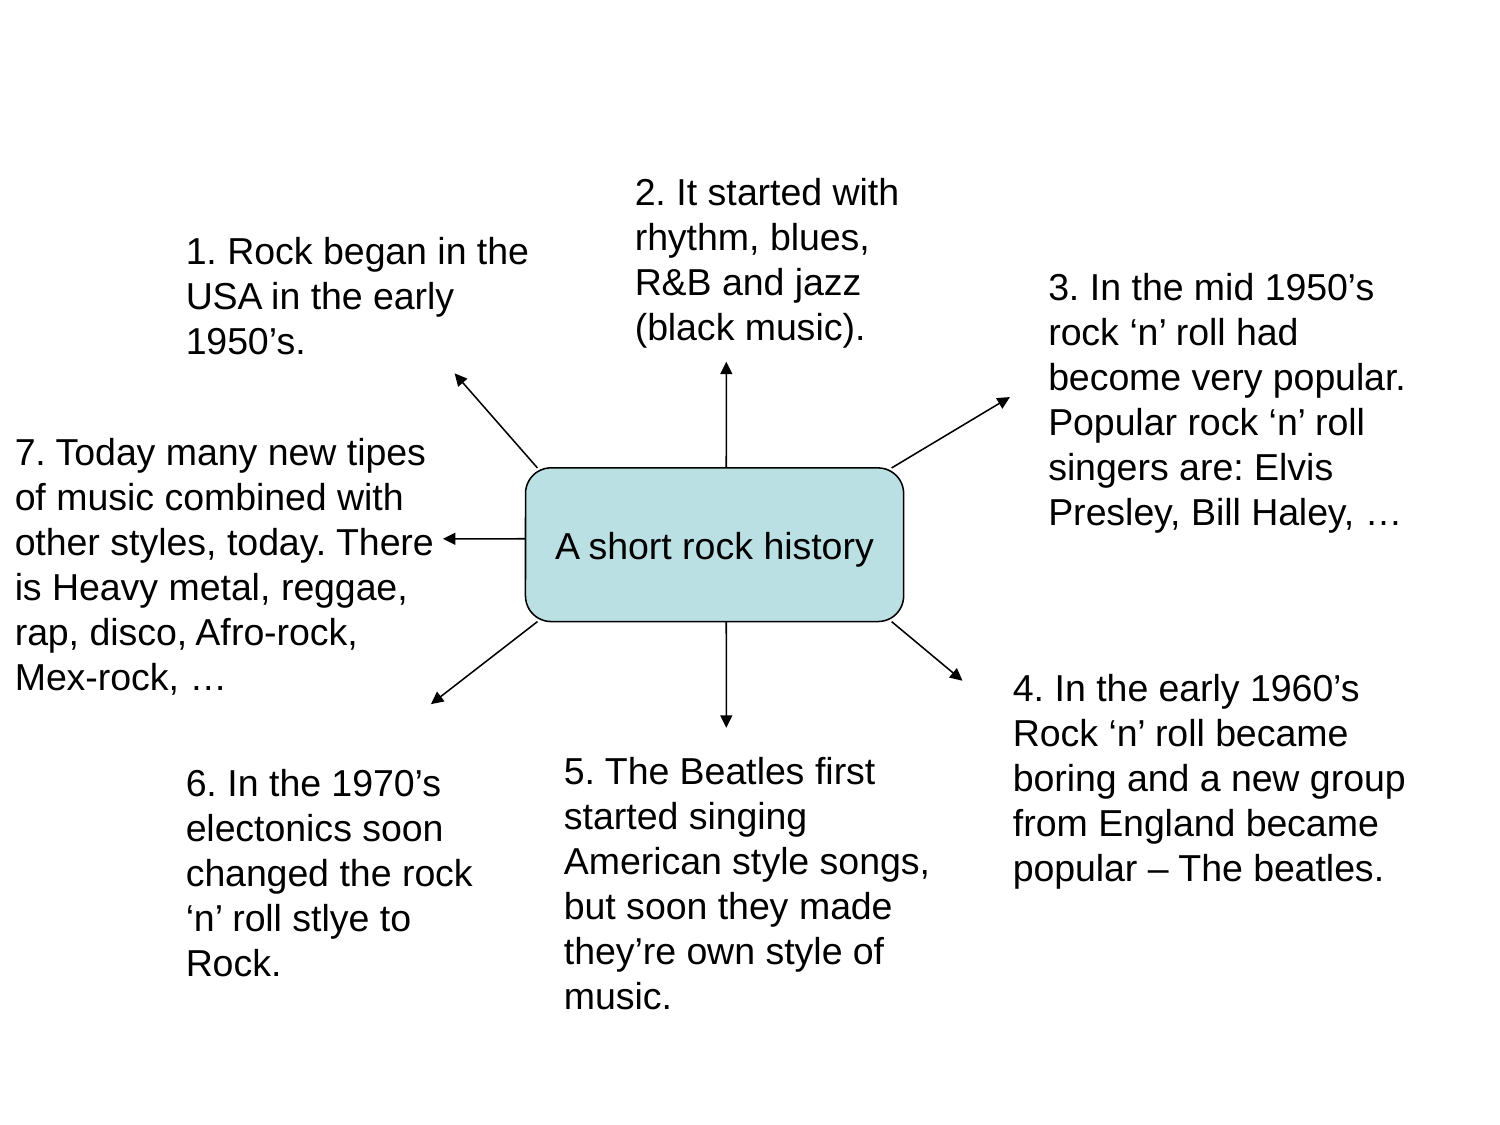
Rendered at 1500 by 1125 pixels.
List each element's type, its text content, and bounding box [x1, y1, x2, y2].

text_box A short rock history [525, 467, 904, 622]
text_box 6. In the 1970’s electonics soon changed the rock ‘n’ roll stlye to Rock. [171, 751, 502, 992]
text_box 5. The Beatles first started singing American style songs, but soon they made they’re own style of music. [549, 739, 963, 1025]
text_box 2. It started with rhythm, blues, R&B and jazz (black music). [620, 160, 939, 356]
text_box 7. Today many new tipes of music combined with other styles, today. There is Heavy metal, reggae, rap, disco, Afro-rock, Mex-rock, … [0, 420, 455, 706]
text_box 1. Rock began in the USA in the early 1950’s. [171, 219, 573, 370]
text_box 3. In the mid 1950’s rock ‘n’ roll had become very popular. Popular rock ‘n’ roll singers are: Elvis Presley, Bill Haley, … [1033, 255, 1436, 541]
text_box 4. In the early 1960’s Rock ‘n’ roll became boring and a new group from England became popular – The beatles. [998, 656, 1424, 897]
